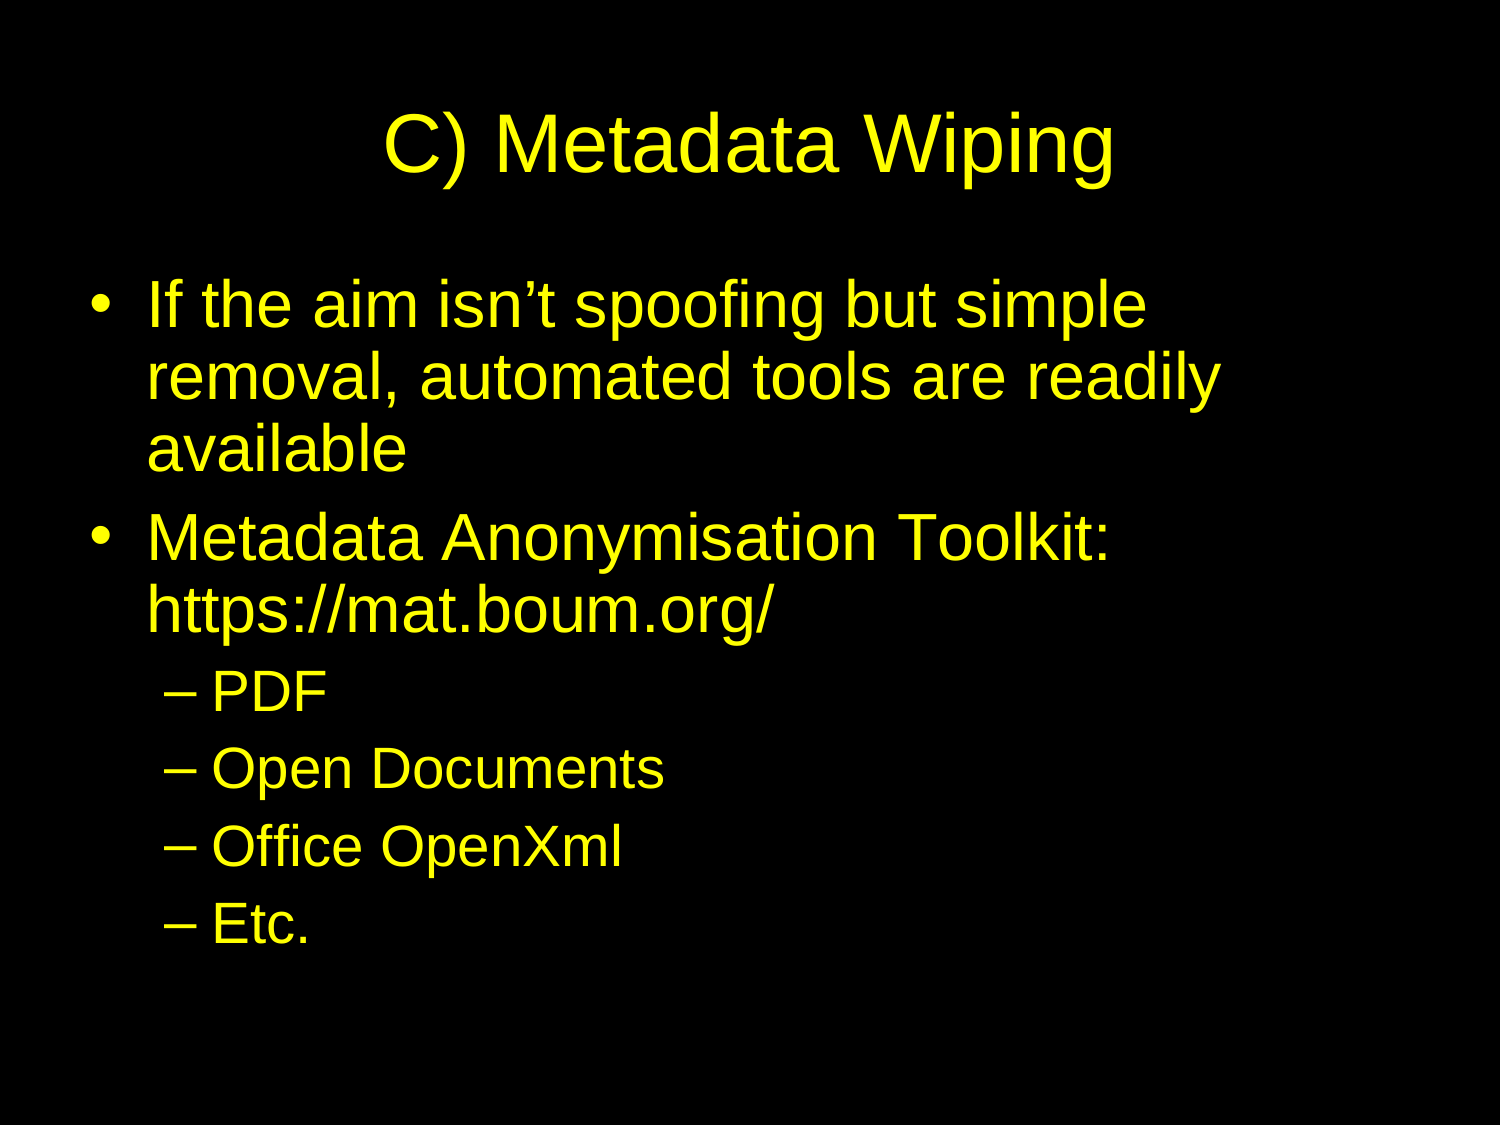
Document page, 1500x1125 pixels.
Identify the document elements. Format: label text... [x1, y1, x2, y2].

list If the aim isn’t spoofing but simple removal, automated tools are readily available Metadata Anonymisation Toolkit: https://mat.boum.org/ PDF Open Documents Office OpenXml Etc. [75, 262, 1426, 1006]
title C) Metadata Wiping [75, 45, 1426, 233]
